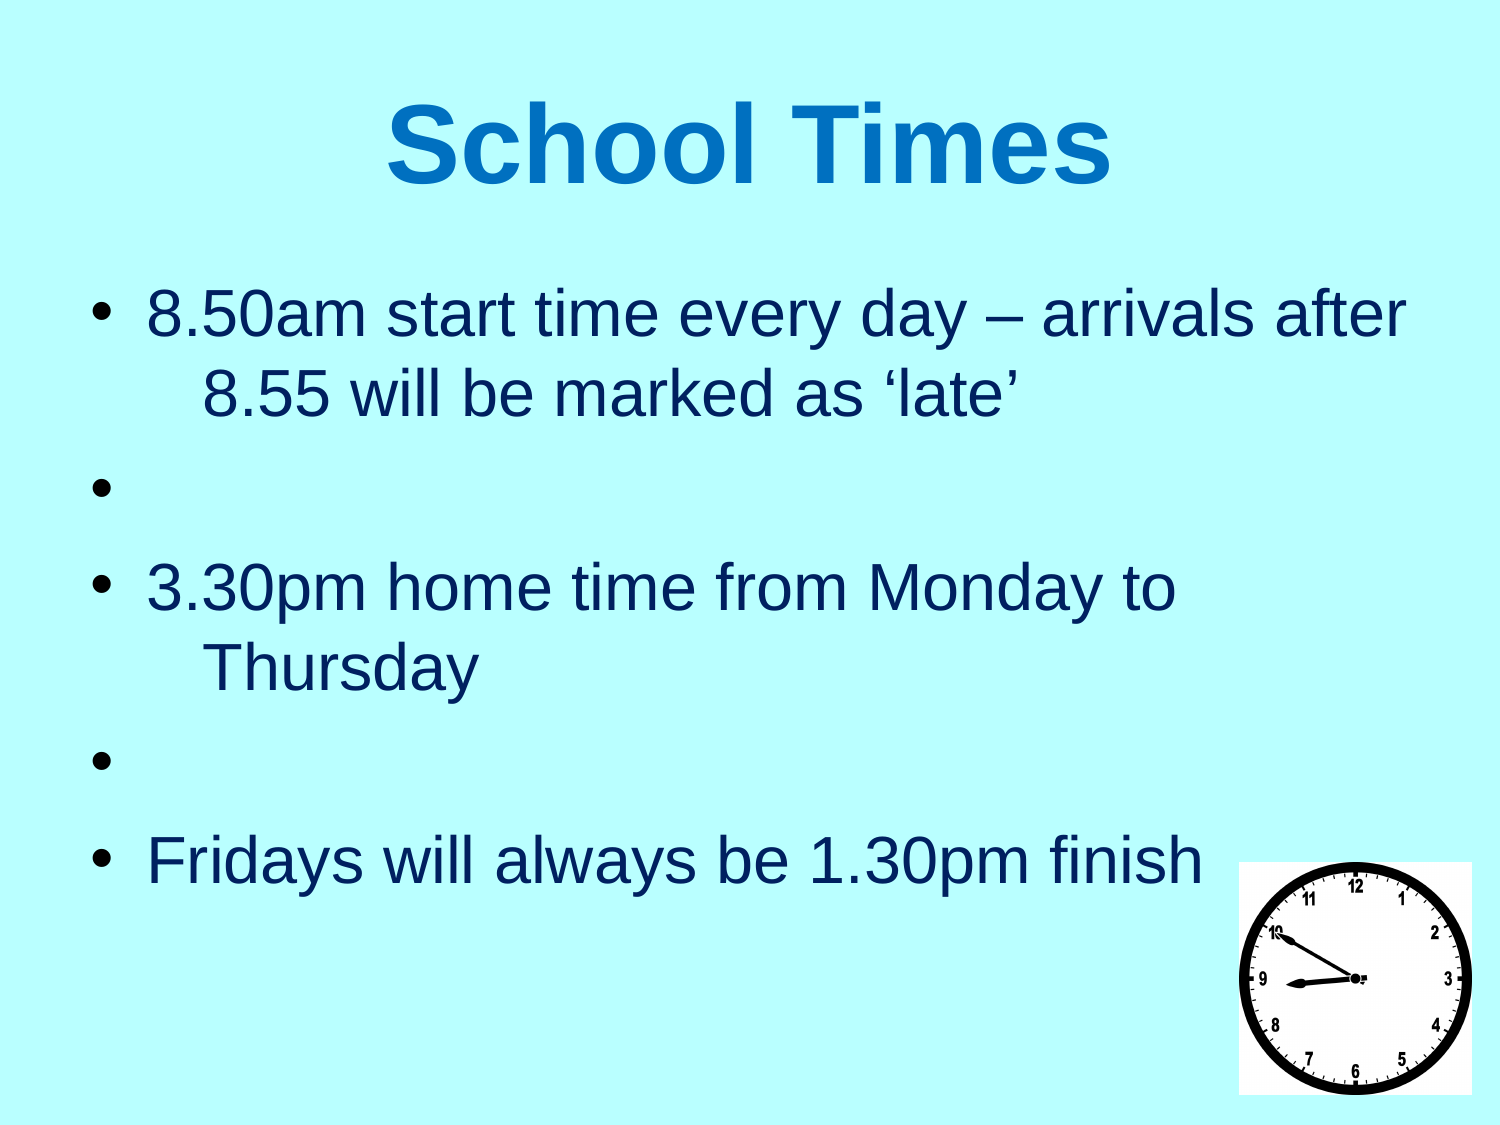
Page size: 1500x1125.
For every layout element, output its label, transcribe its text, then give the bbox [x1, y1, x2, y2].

title School Times [75, 45, 1426, 233]
picture [1239, 862, 1472, 1095]
list 8.50am start time every day – arrivals after 8.55 will be marked as ‘late’ 3.30pm home time from Monday to Thursday Fridays will always be 1.30pm finish [75, 262, 1426, 1005]
